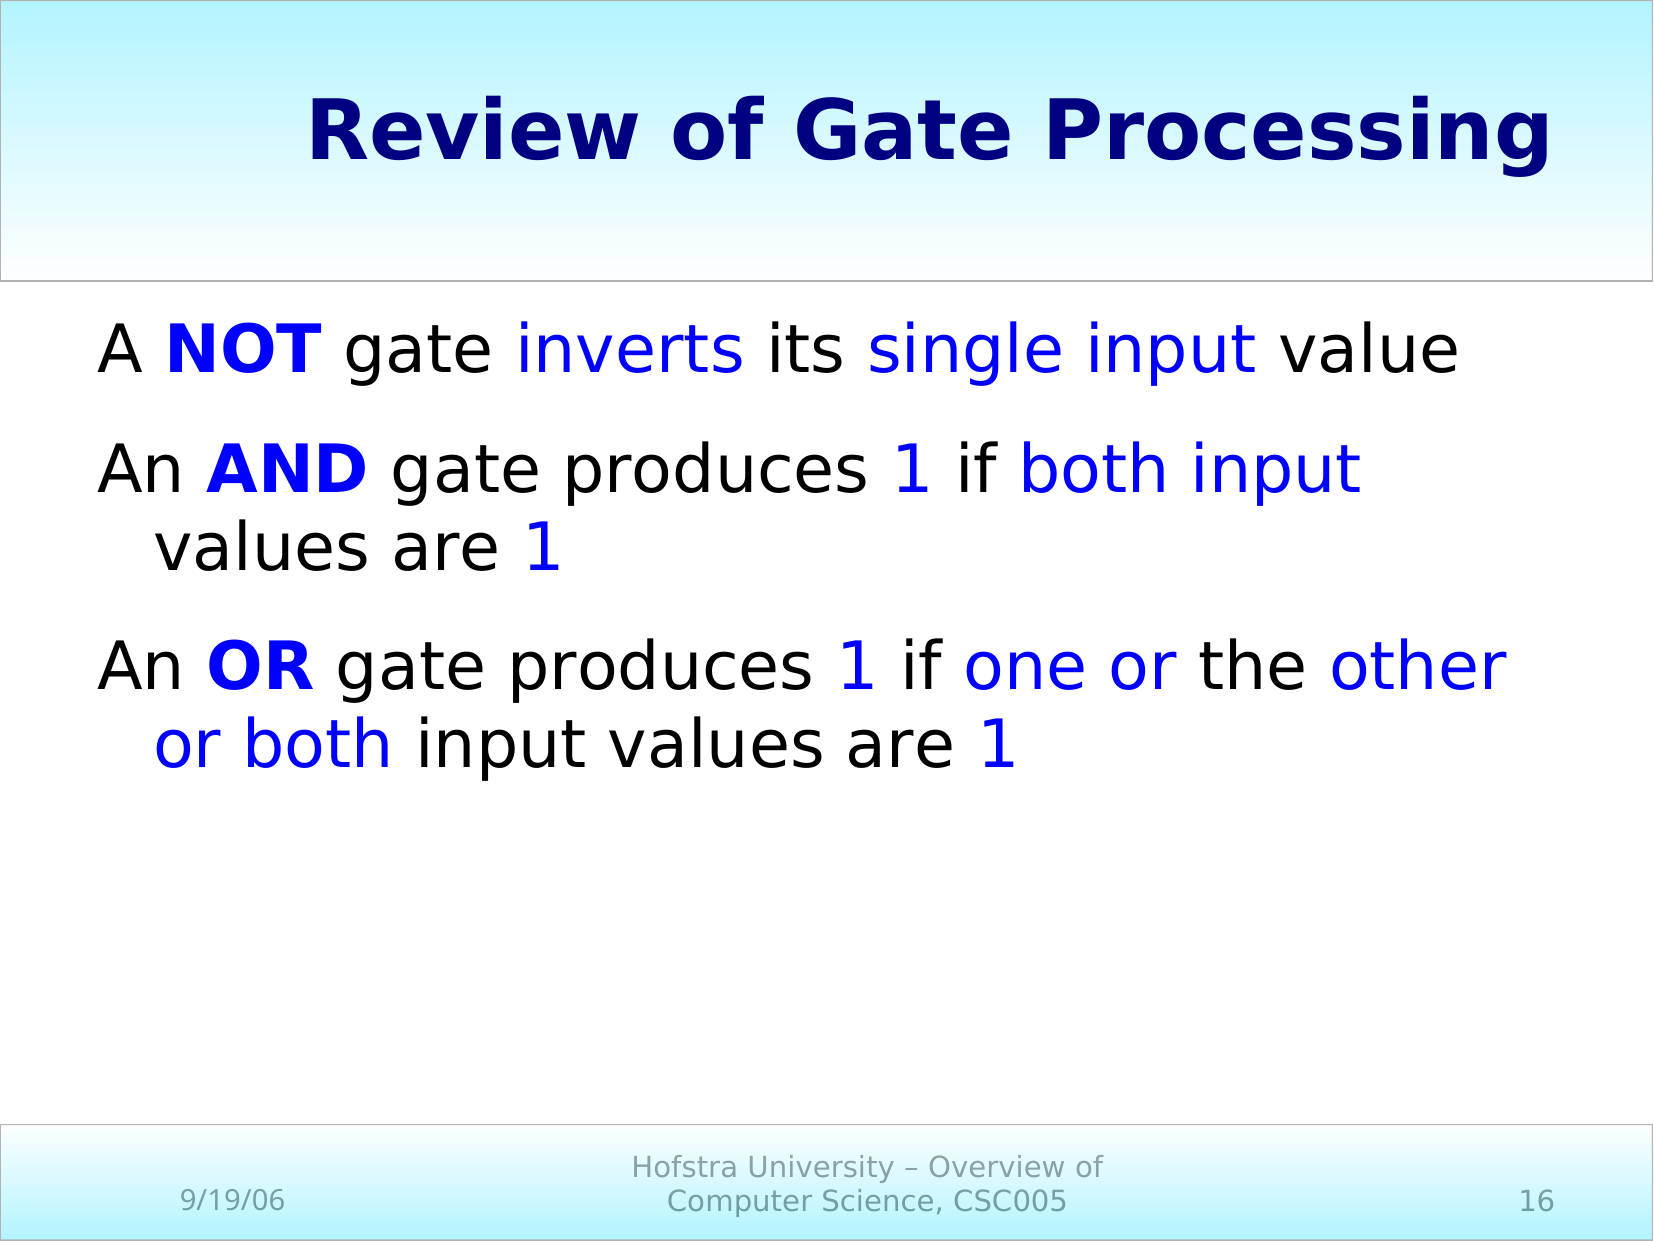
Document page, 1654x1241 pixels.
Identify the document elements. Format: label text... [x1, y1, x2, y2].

title Review of Gate Processing [247, 12, 1612, 250]
list A NOT gate inverts its single input value An AND gate produces 1 if both input values are 1 An OR gate produces 1 if one or the other or both input values are 1 [82, 303, 1571, 1131]
